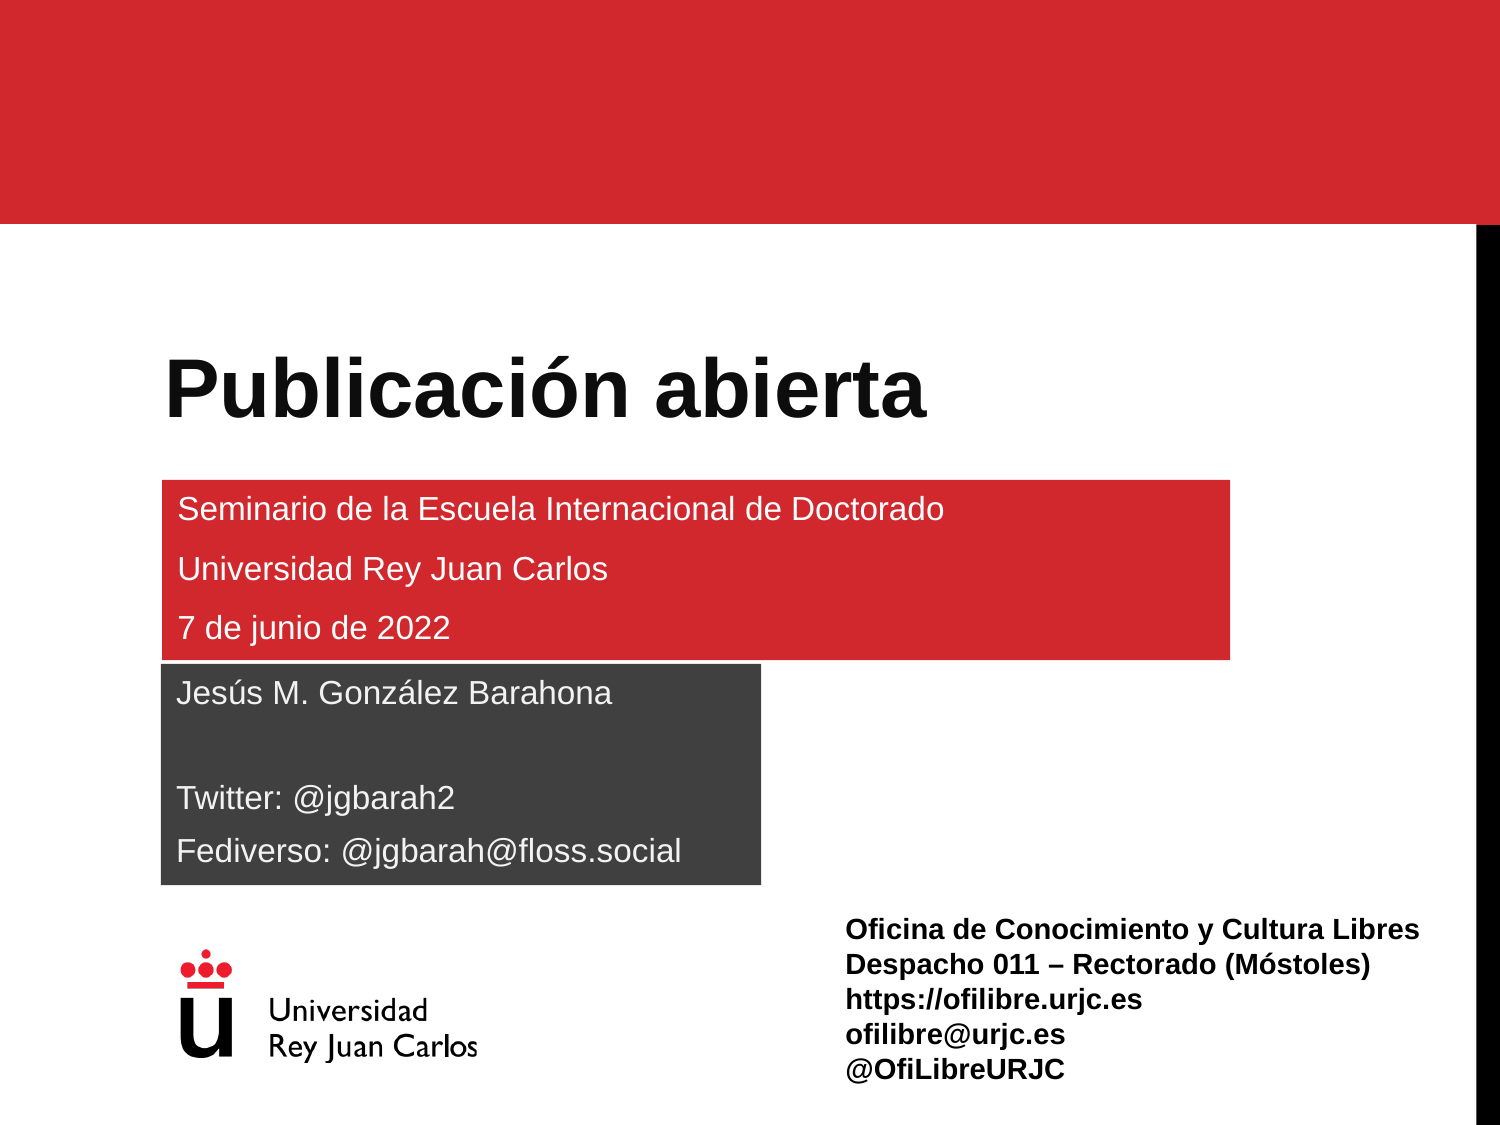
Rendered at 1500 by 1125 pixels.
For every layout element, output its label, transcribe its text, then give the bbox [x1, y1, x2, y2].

text_box Oficina de Conocimiento y Cultura Libres Despacho 011 – Rectorado (Móstoles) https://ofilibre.urjc.es ofilibre@urjc.es @OfiLibreURJC [830, 902, 1451, 1097]
text_box Seminario de la Escuela Internacional de Doctorado Universidad Rey Juan Carlos 7 de junio de 2022 [162, 479, 1231, 661]
picture [180, 949, 477, 1063]
text_box Publicación abierta [149, 179, 1382, 521]
text_box Jesús M. González Barahona Twitter: @jgbarah2 Fediverso: @jgbarah@floss.social [160, 663, 762, 886]
text_box [0, 0, 1500, 224]
